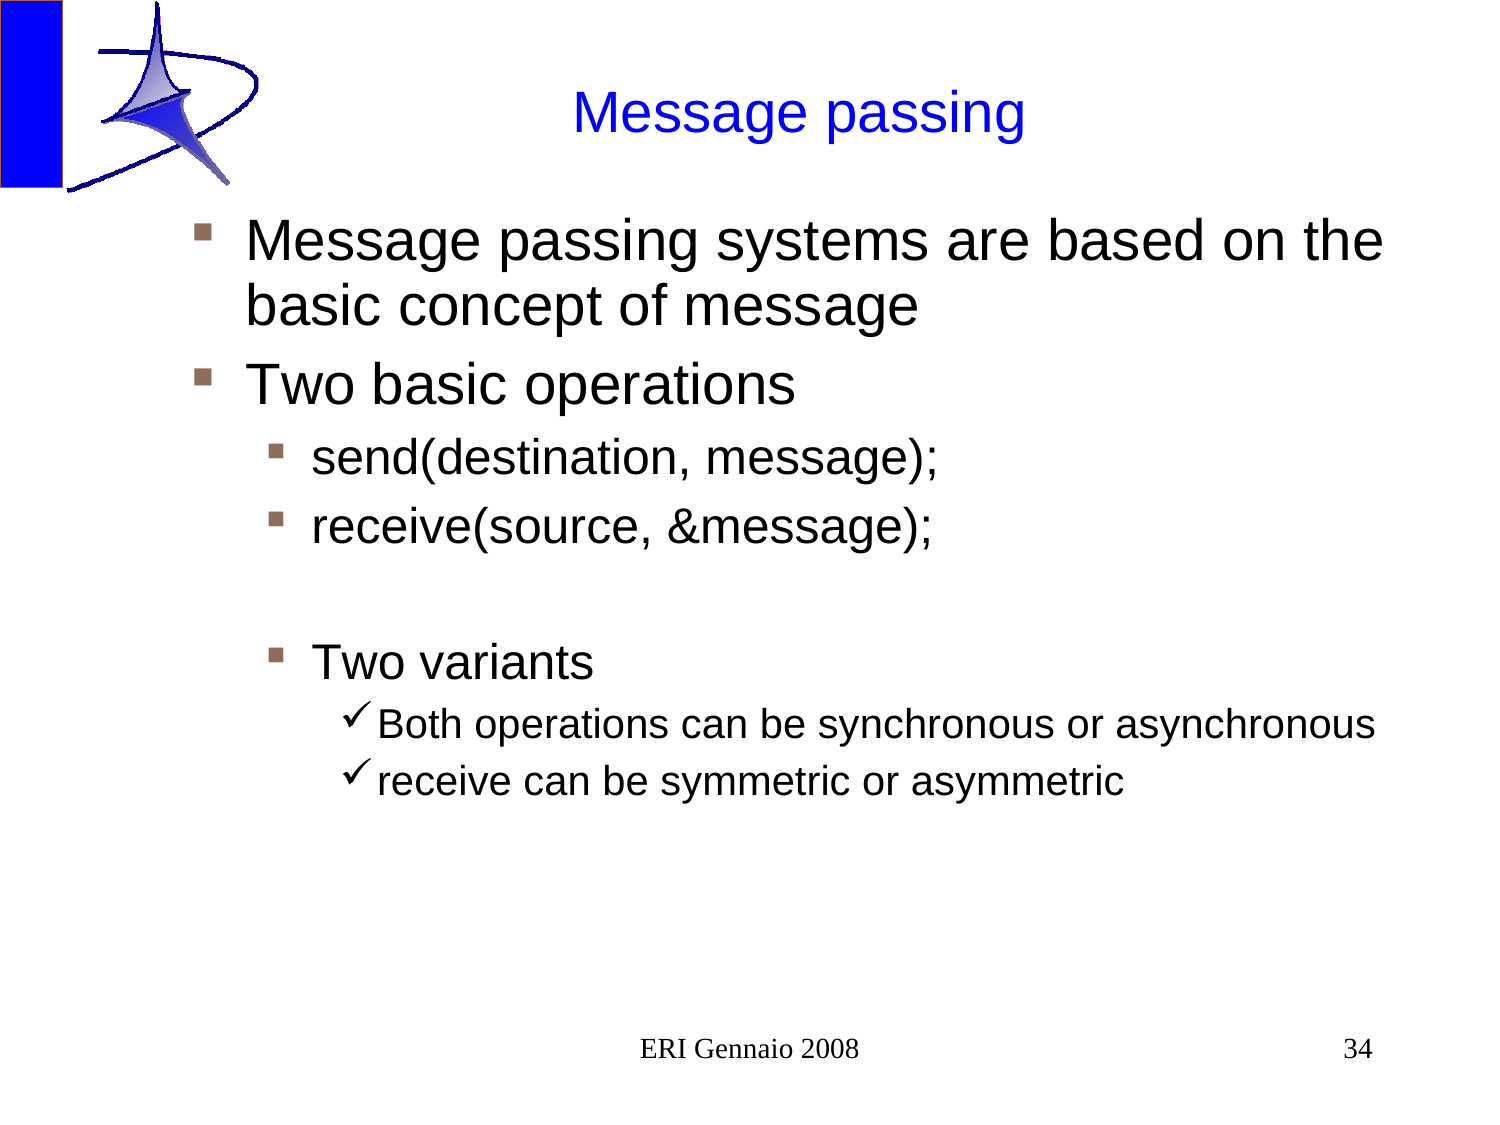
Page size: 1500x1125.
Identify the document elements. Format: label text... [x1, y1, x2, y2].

picture [62, 0, 263, 197]
list Message passing systems are based on the basic concept of message Two basic operations send(destination, message); receive(source, &message); Two variants Both operations can be synchronous or asynchronous receive can be symmetric or asymmetric [174, 199, 1425, 963]
title Message passing [174, 62, 1425, 163]
